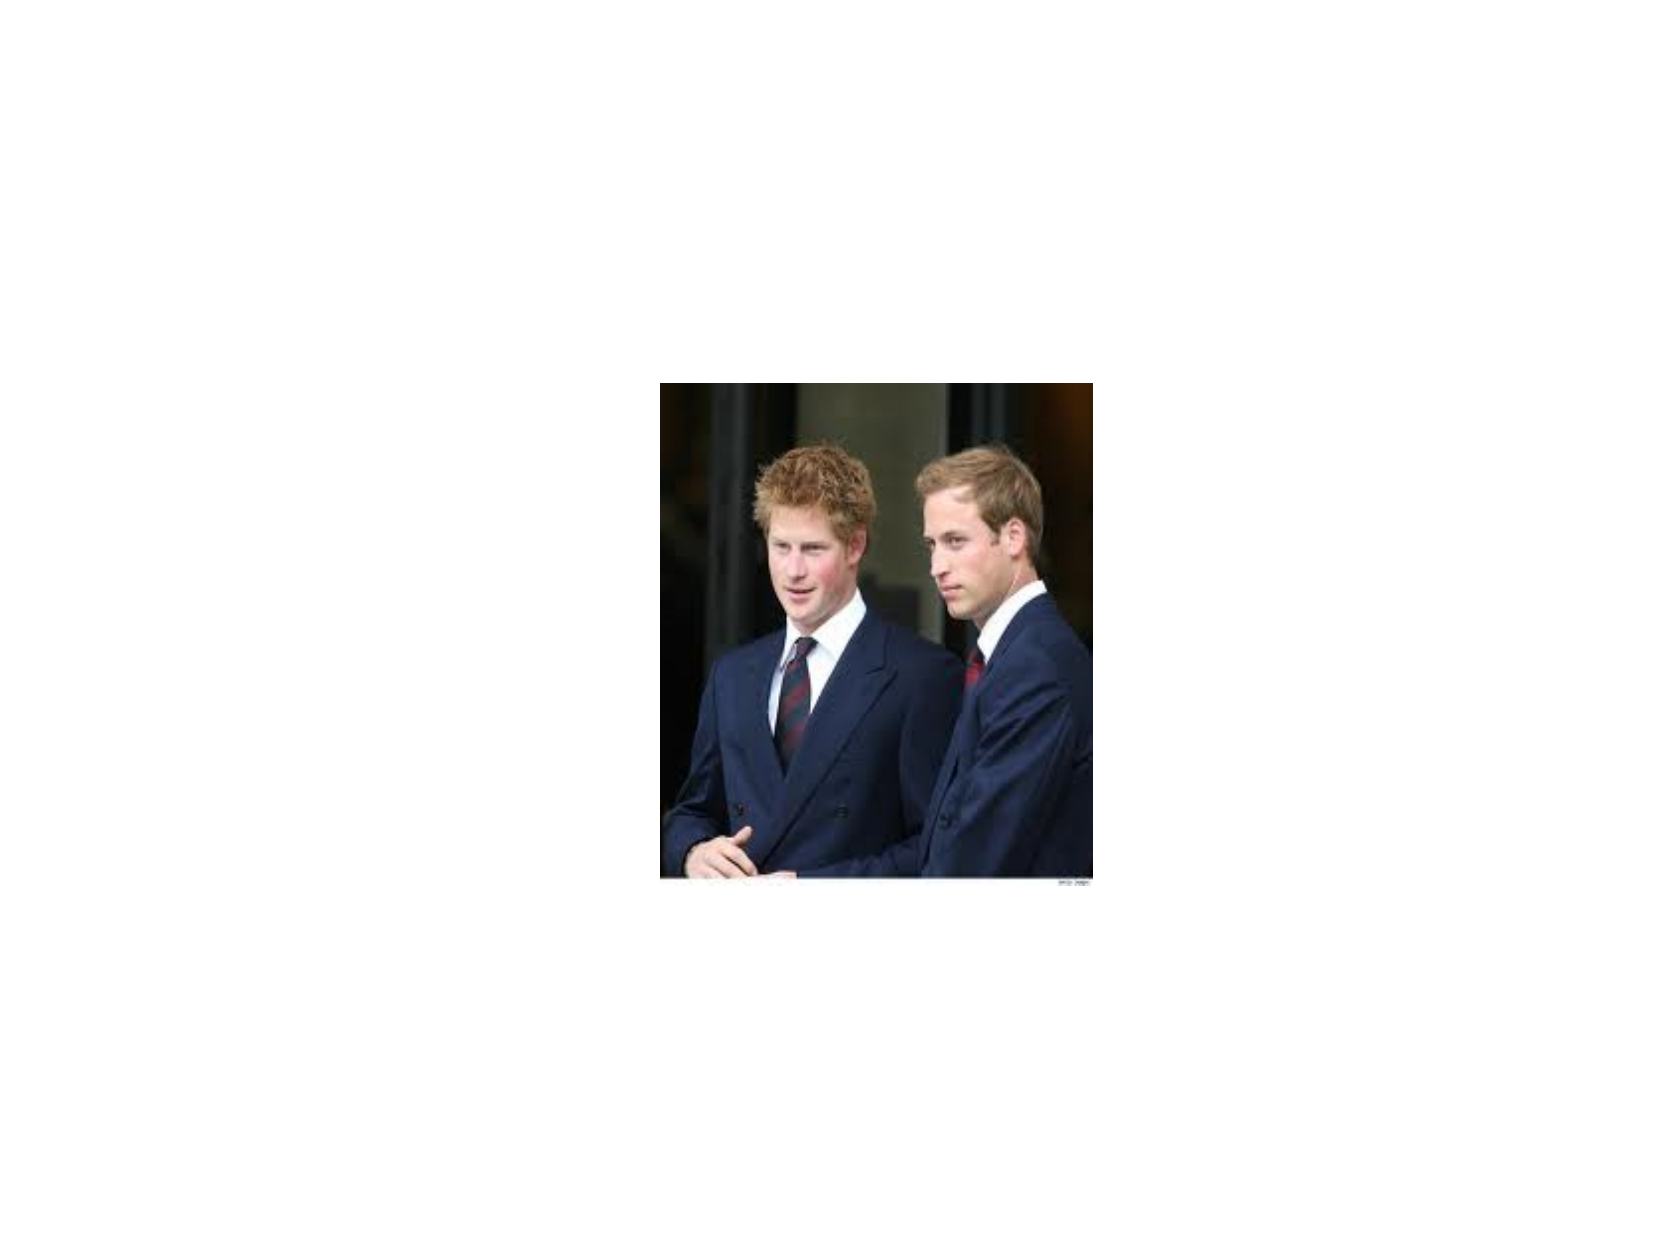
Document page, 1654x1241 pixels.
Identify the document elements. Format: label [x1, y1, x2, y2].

picture [660, 383, 1093, 886]
